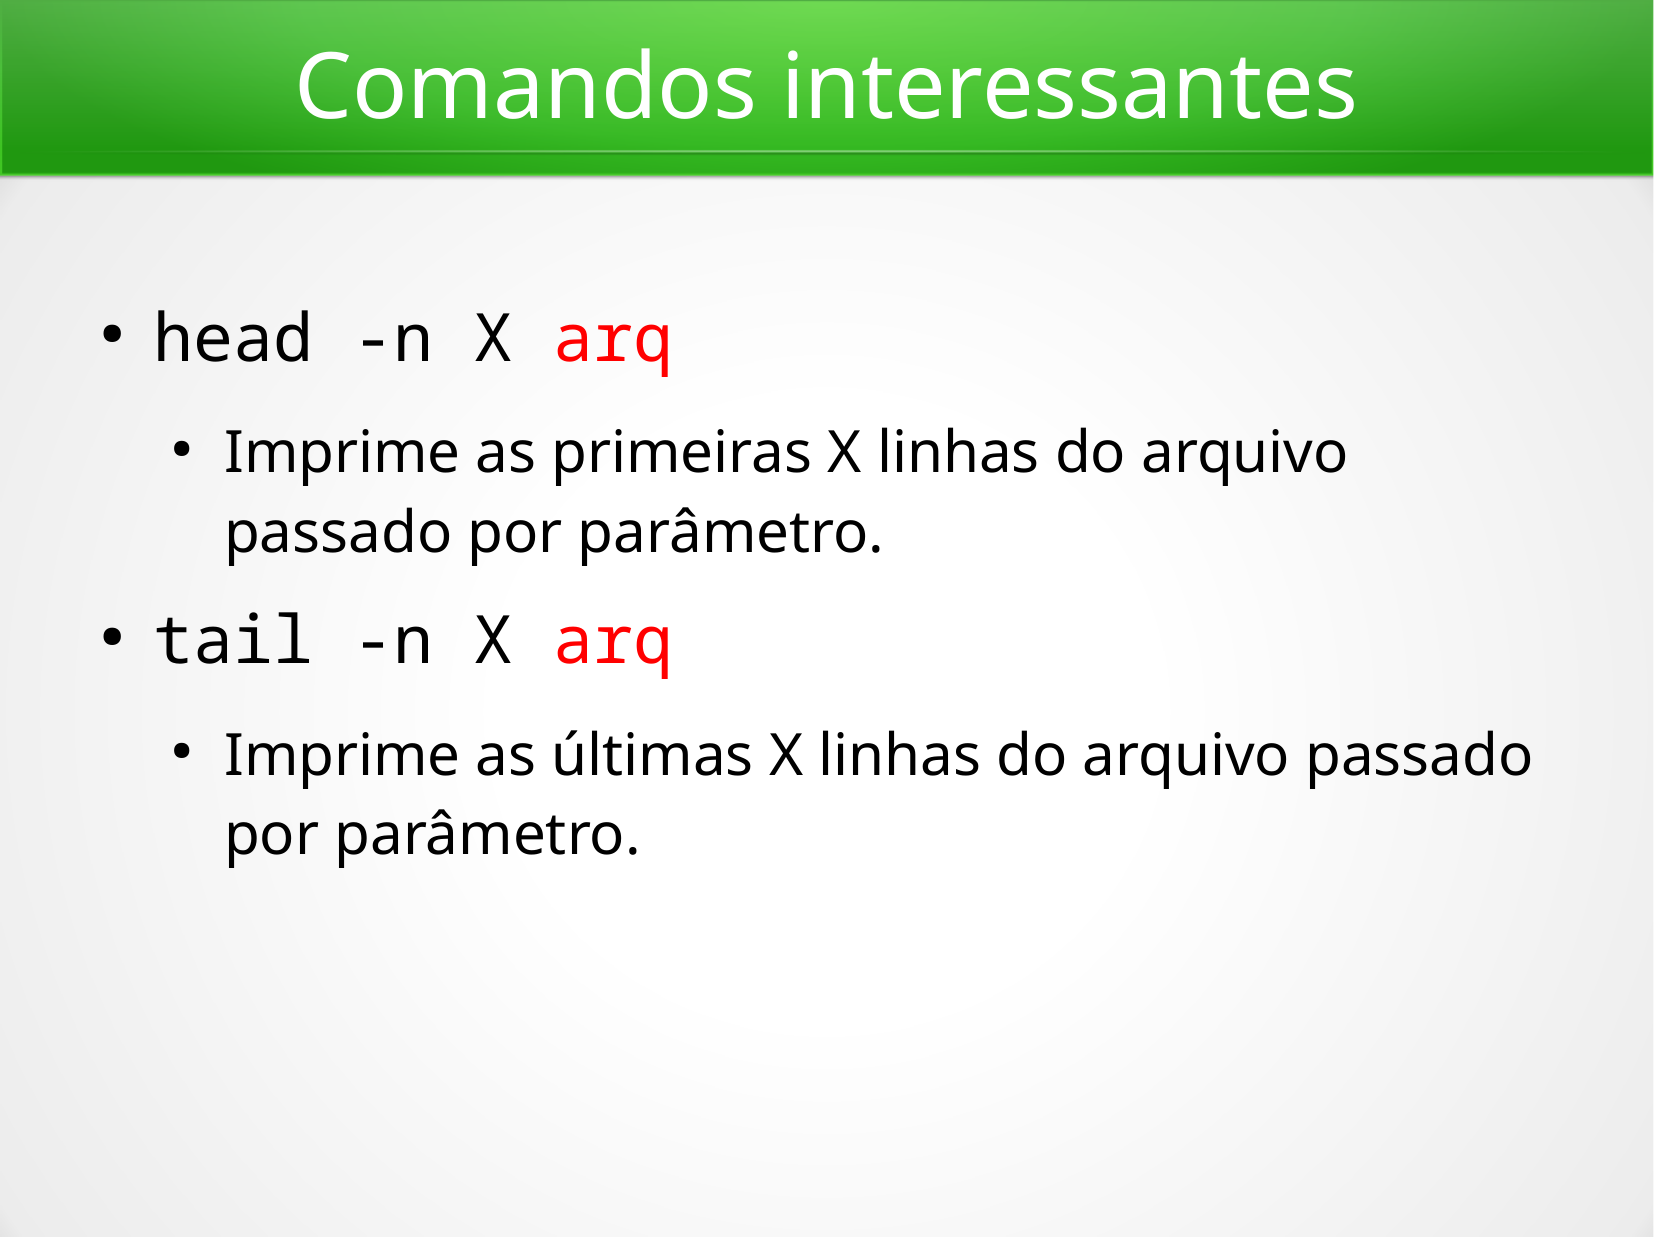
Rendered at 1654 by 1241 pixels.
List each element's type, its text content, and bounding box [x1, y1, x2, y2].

list head -n X arq Imprime as primeiras X linhas do arquivo passado por parâmetro. tail -n X arq Imprime as últimas X linhas do arquivo passado por parâmetro. [82, 290, 1571, 1146]
title Comandos interessantes [82, 11, 1571, 154]
picture [0, 0, 1654, 1237]
